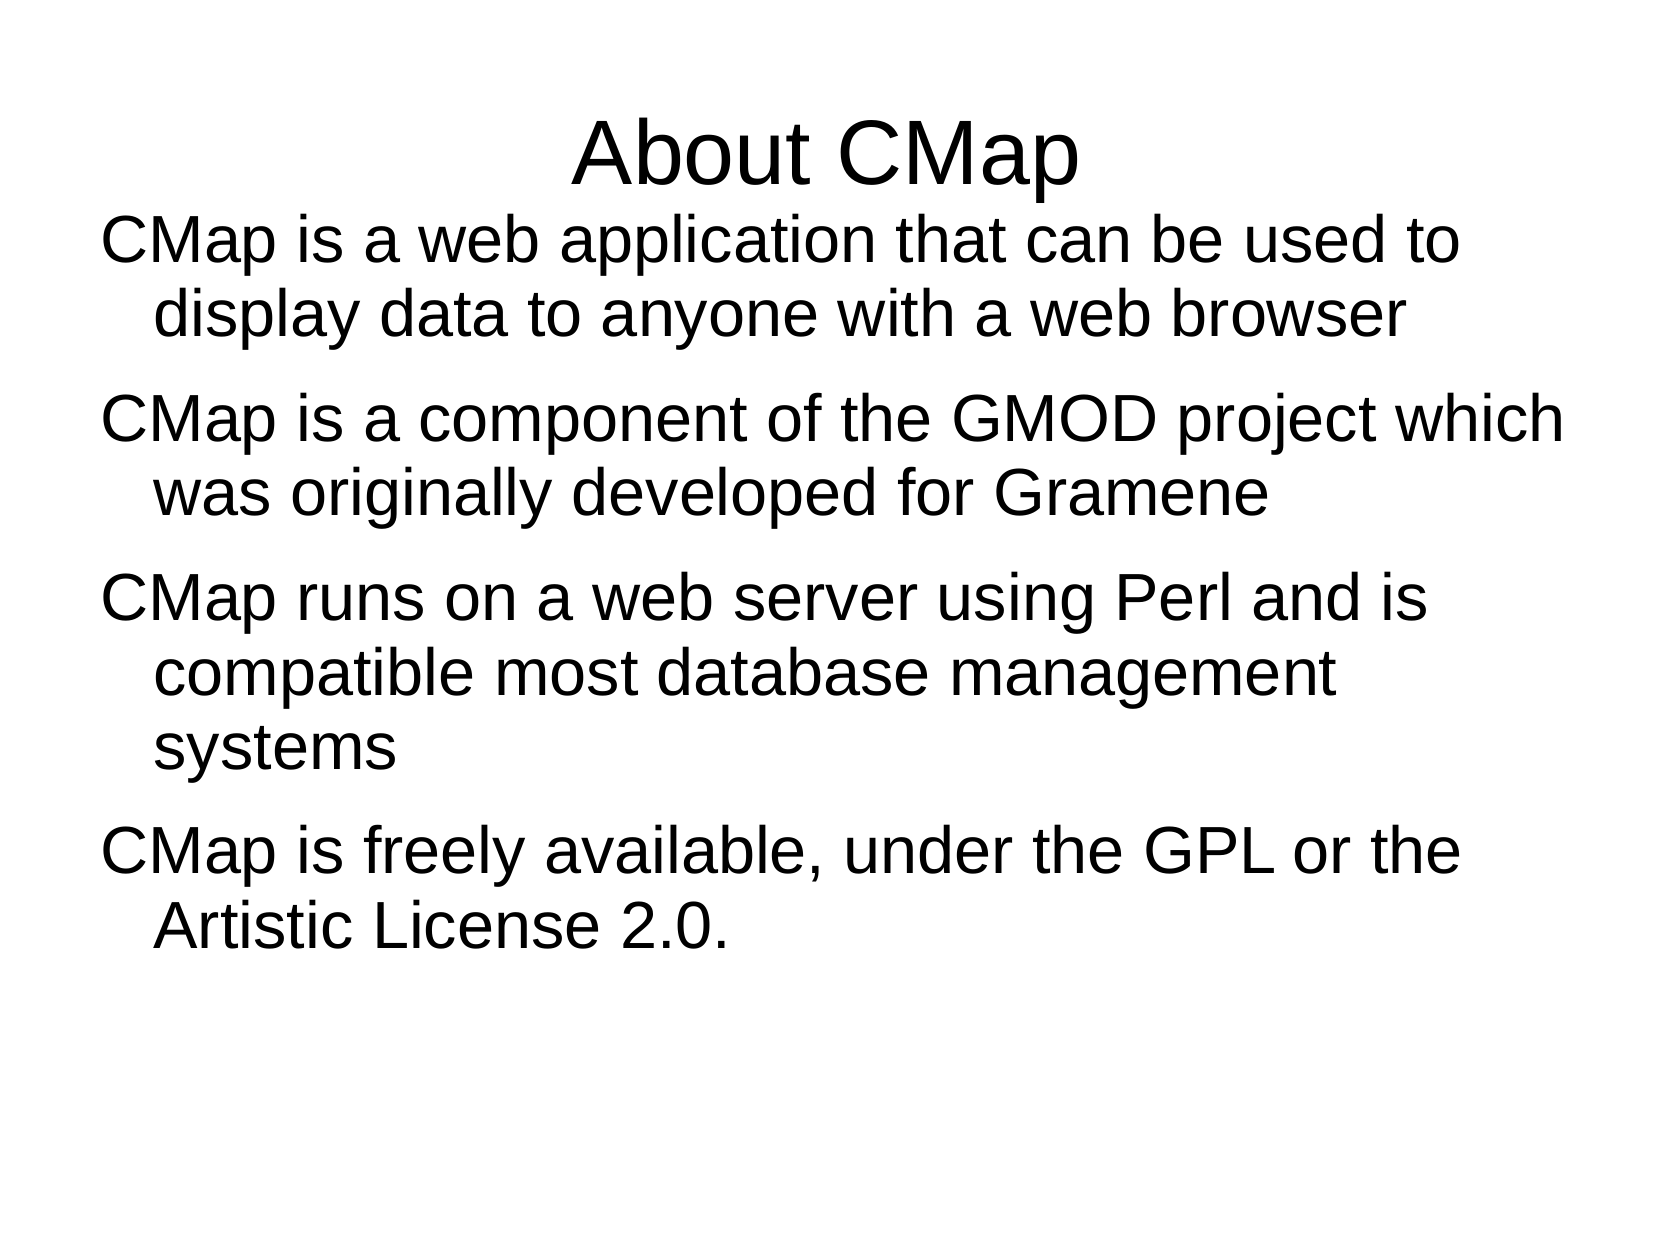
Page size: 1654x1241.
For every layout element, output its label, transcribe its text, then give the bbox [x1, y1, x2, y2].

title About CMap [82, 56, 1571, 201]
list CMap is a web application that can be used to display data to anyone with a web browser CMap is a component of the GMOD project which was originally developed for Gramene CMap runs on a web server using Perl and is compatible most database management systems CMap is freely available, under the GPL or the Artistic License 2.0. [82, 201, 1571, 1006]
